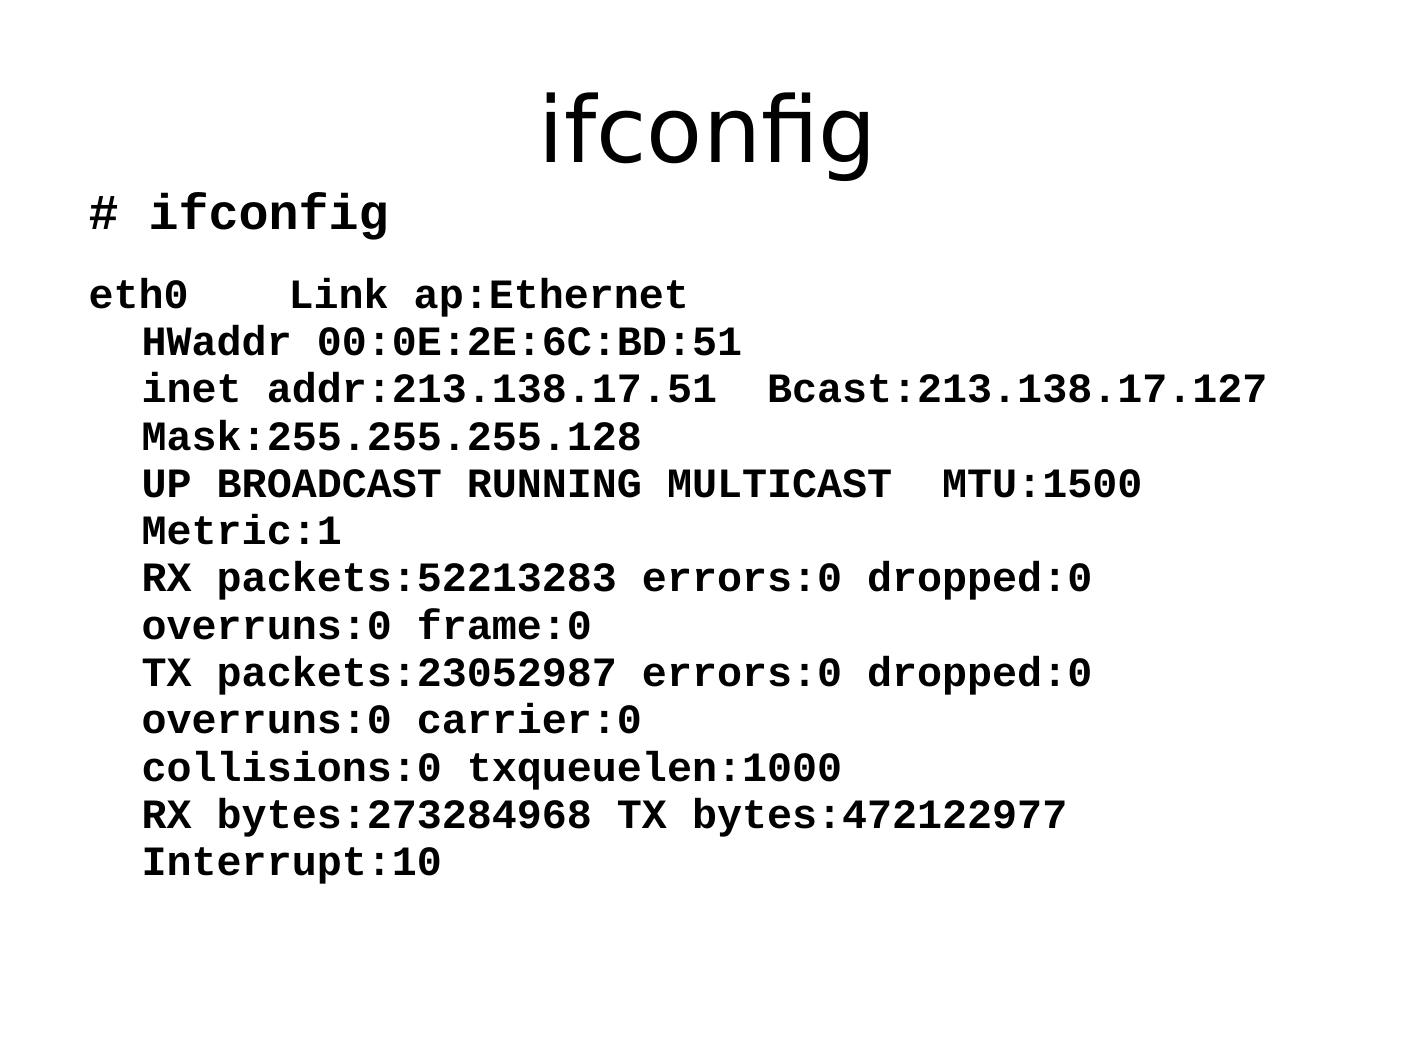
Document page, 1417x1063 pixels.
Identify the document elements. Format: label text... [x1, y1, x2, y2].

list # ifconfig eth0 Link ap:Ethernet HWaddr 00:0E:2E:6C:BD:51 inet addr:213.138.17.51 Bcast:213.138.17.127 Mask:255.255.255.128 UP BROADCAST RUNNING MULTICAST MTU:1500 Metric:1 RX packets:52213283 errors:0 dropped:0 overruns:0 frame:0 TX packets:23052987 errors:0 dropped:0 overruns:0 carrier:0 collisions:0 txqueuelen:1000 RX bytes:273284968 TX bytes:472122977 Interrupt:10 [70, 187, 1346, 1014]
title ifconfig [70, 49, 1346, 187]
